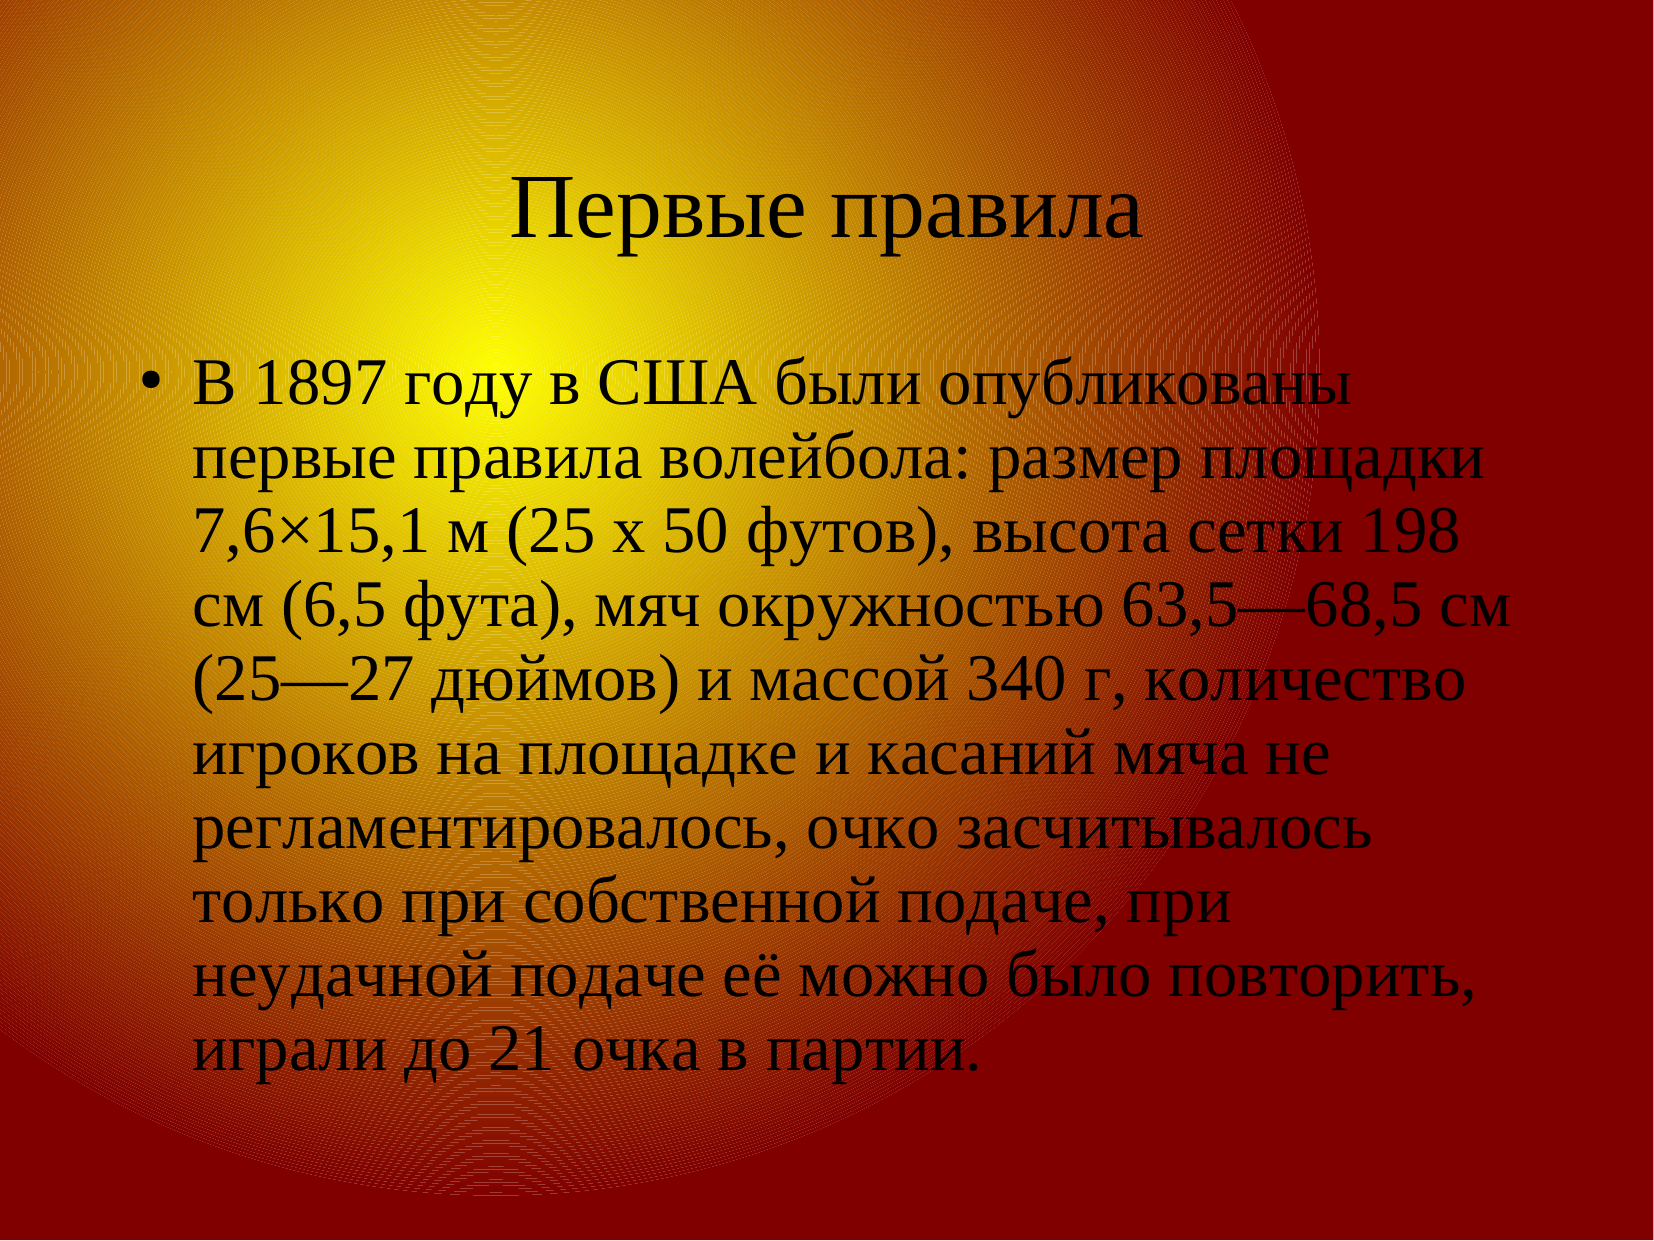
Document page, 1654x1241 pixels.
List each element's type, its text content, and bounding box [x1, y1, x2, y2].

list В 1897 году в США были опубликованы первые правила волейбола: размер площадки 7,6×15,1 м (25 x 50 футов), высота сетки 198 см (6,5 фута), мяч окружностью 63,5—68,5 см (25—27 дюймов) и массой 340 г, количество игроков на площадке и касаний мяча не регламентировалось, очко засчитывалось только при собственной подаче, при неудачной подаче её можно было повторить, играли до 21 очка в партии. [121, 344, 1534, 1197]
title Первые правила [121, 102, 1534, 311]
